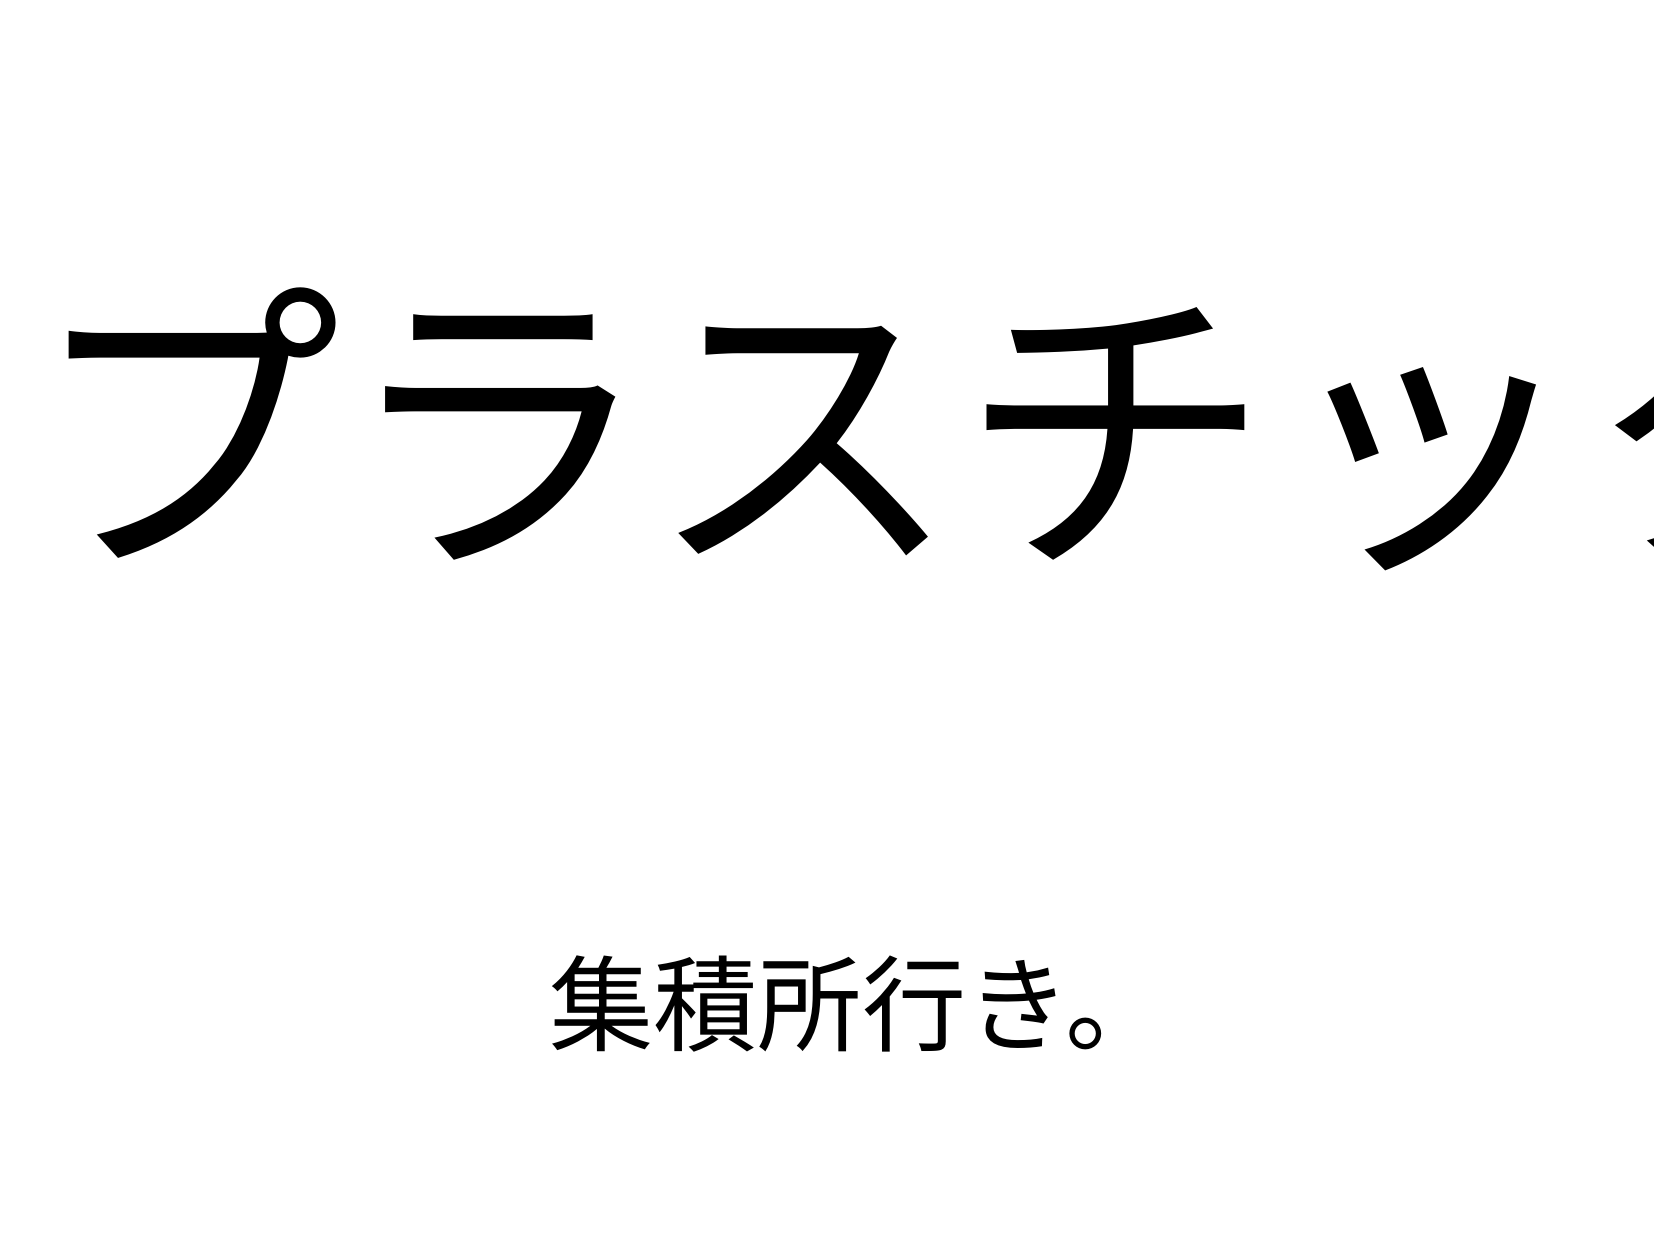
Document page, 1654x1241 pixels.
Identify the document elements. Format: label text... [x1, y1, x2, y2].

text_box 集積所行き。 [534, 915, 1119, 1047]
text_box プラスチック [13, 177, 1635, 542]
